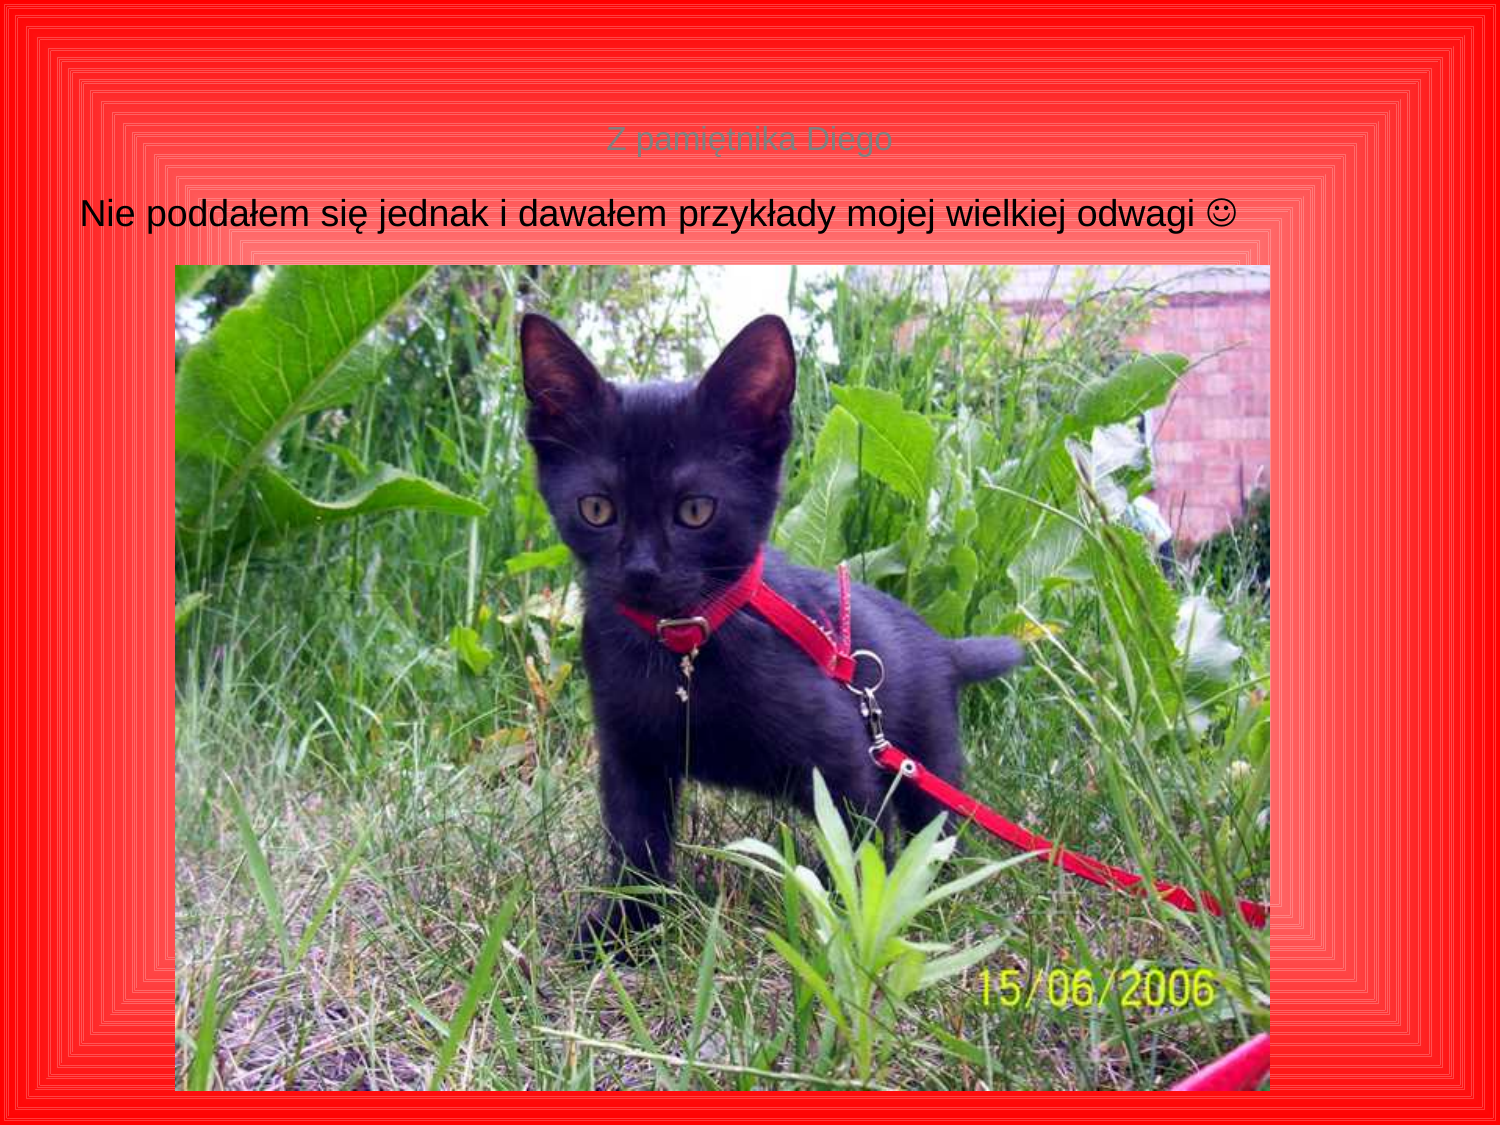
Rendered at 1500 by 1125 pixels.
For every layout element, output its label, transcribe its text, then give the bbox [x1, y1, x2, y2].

list Nie poddałem się jednak i dawałem przykłady mojej wielkiej odwagi  [64, 184, 1400, 315]
picture [175, 265, 1270, 1091]
title Z pamiętnika Diego [75, 45, 1426, 233]
